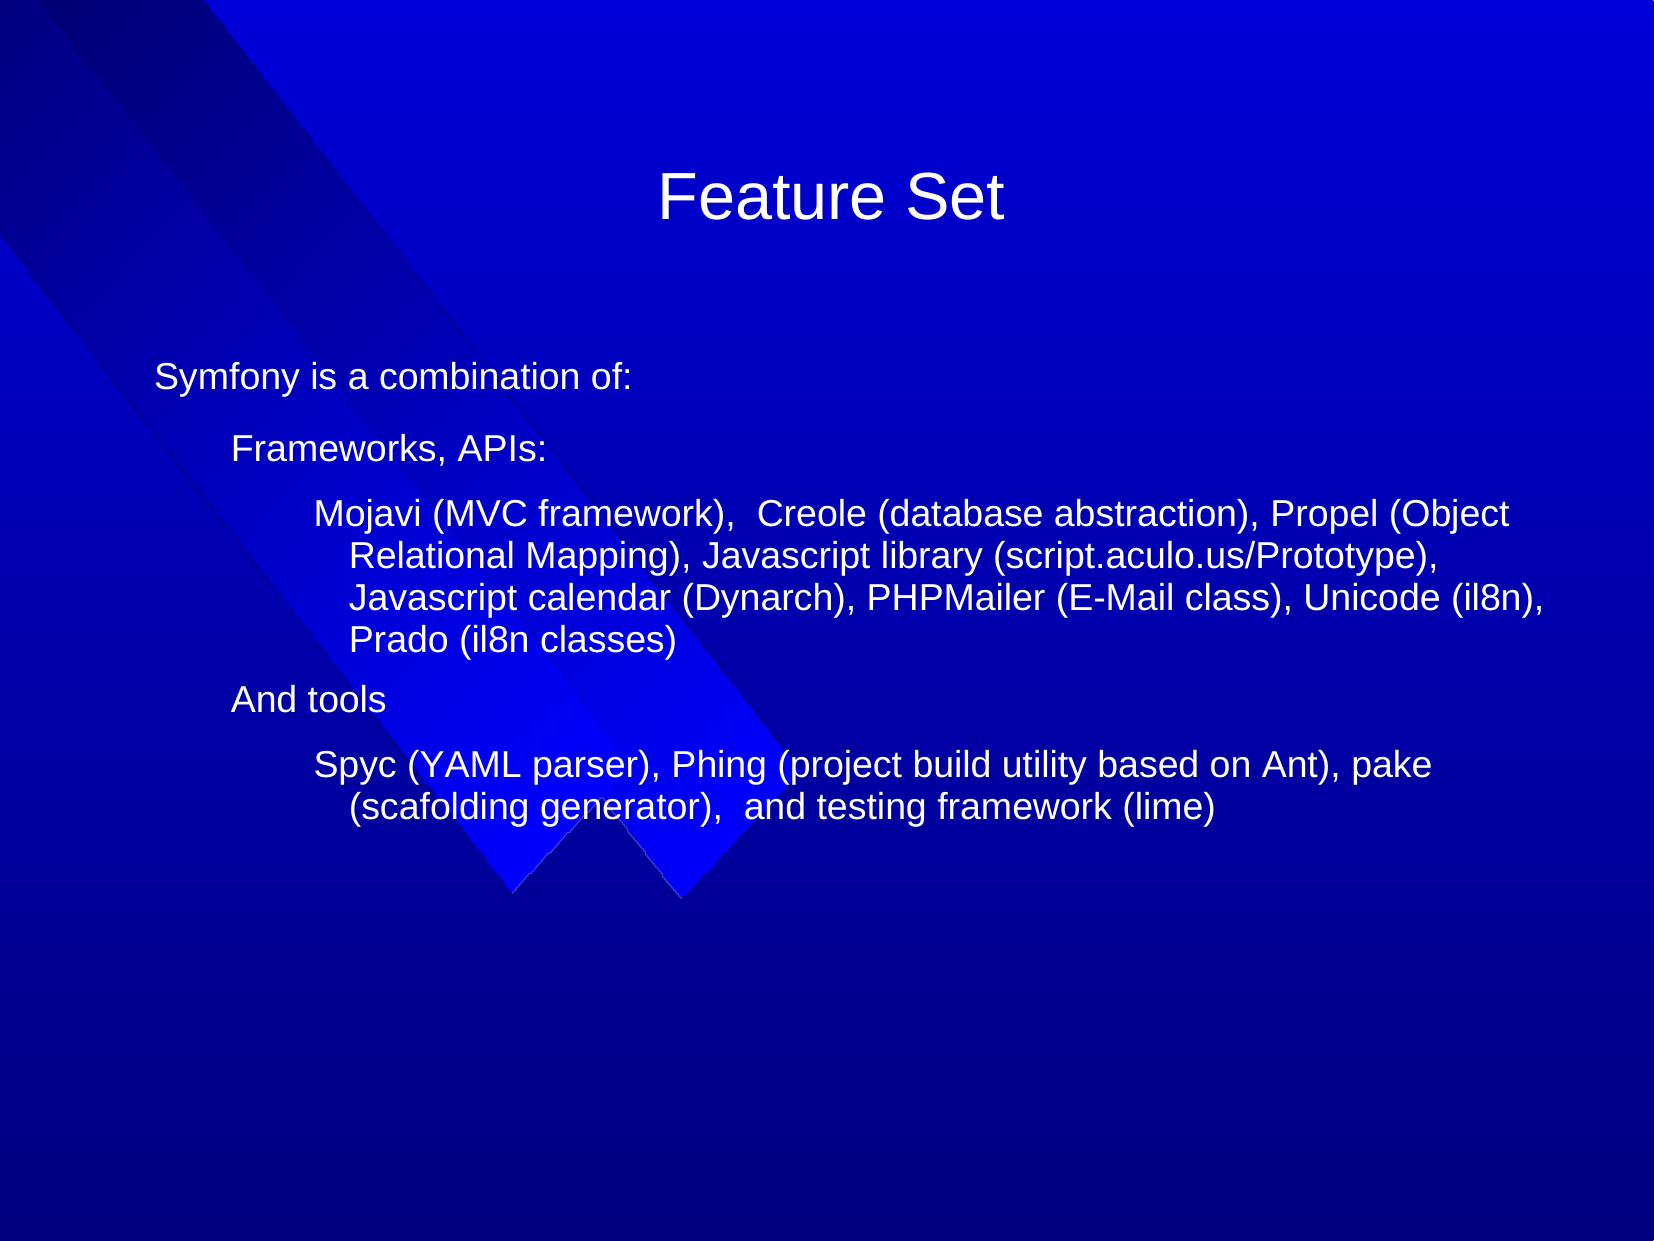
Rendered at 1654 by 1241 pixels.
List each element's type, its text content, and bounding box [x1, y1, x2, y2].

title Feature Set [125, 92, 1538, 301]
list Symfony is a combination of: Frameworks, APIs: Mojavi (MVC framework), Creole (database abstraction), Propel (Object Relational Mapping), Javascript library (script.aculo.us/Prototype), Javascript calendar (Dynarch), PHPMailer (E-Mail class), Unicode (il8n), Prado (il8n classes) And tools Spyc (YAML parser), Phing (project build utility based on Ant), pake (scafolding generator), and testing framework (lime) [136, 355, 1549, 1137]
